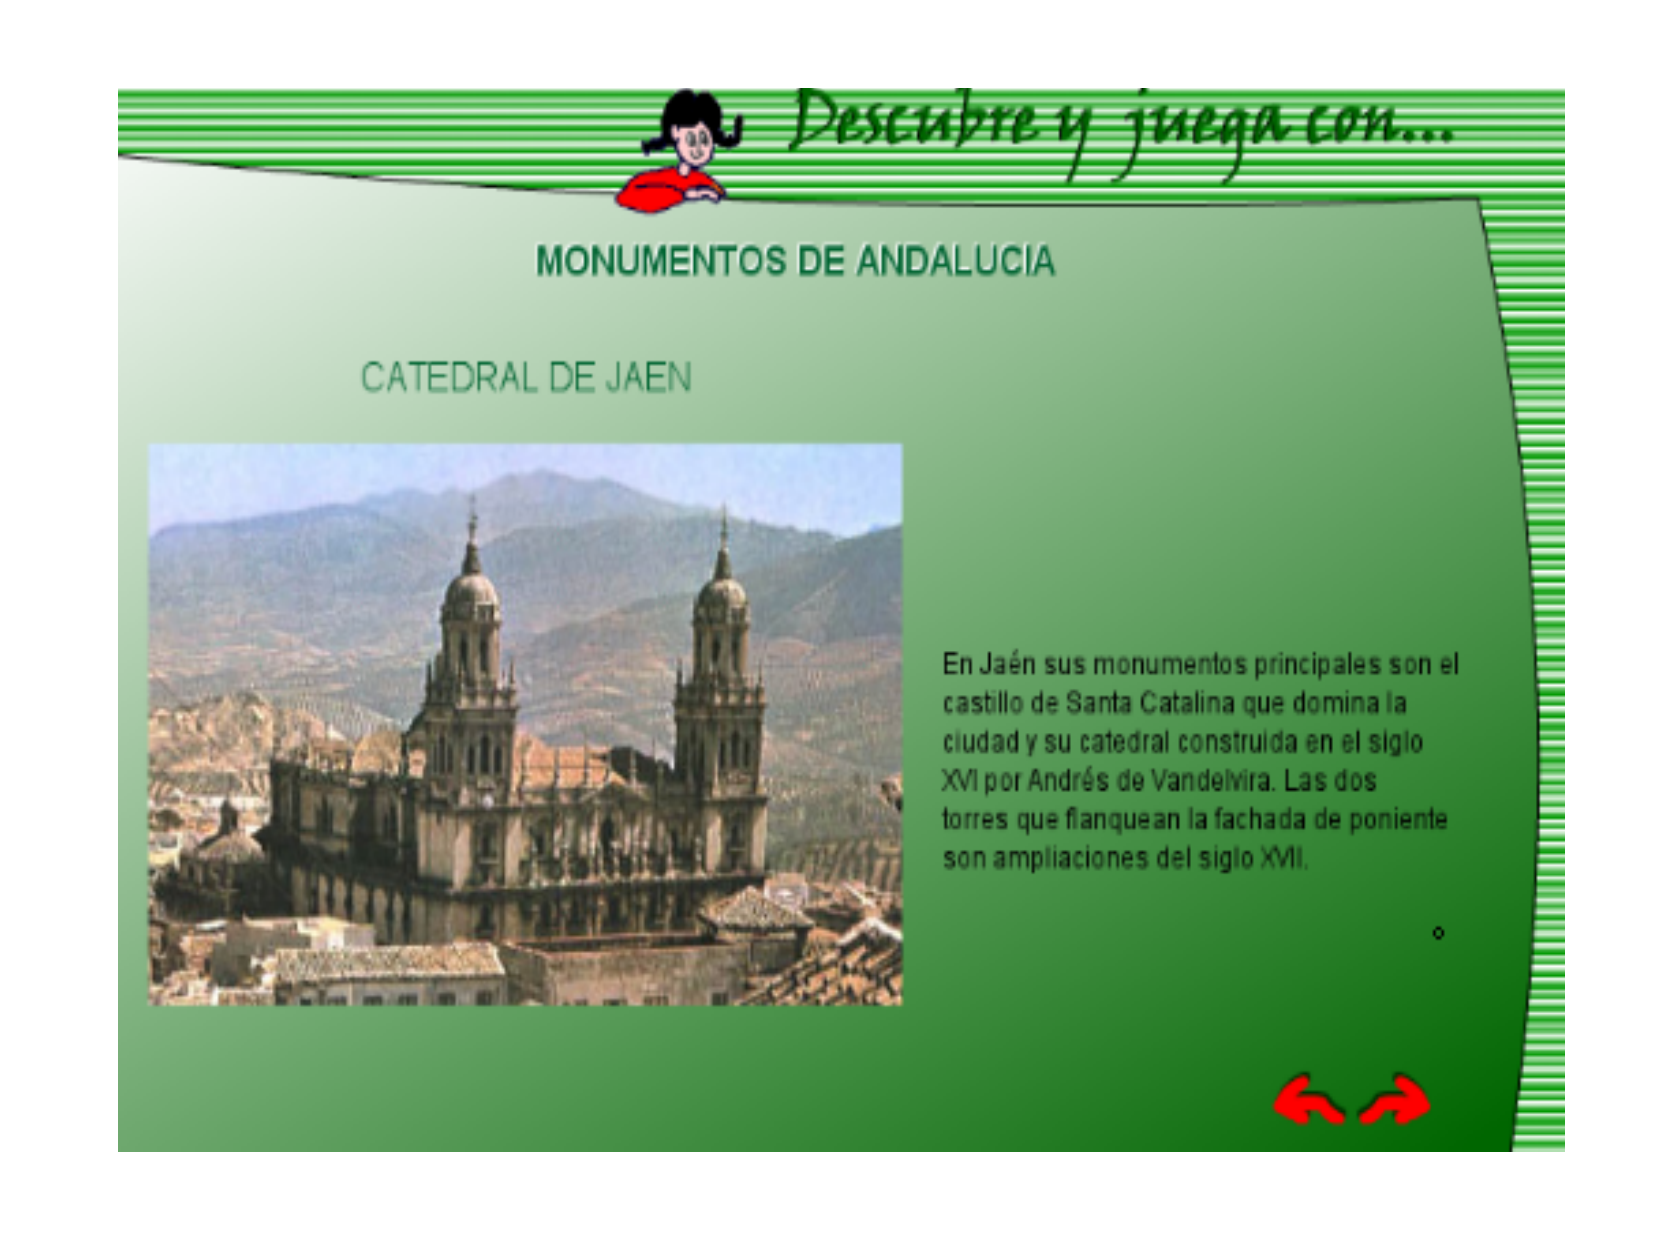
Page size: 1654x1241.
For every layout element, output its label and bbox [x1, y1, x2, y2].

picture [118, 88, 1565, 1152]
